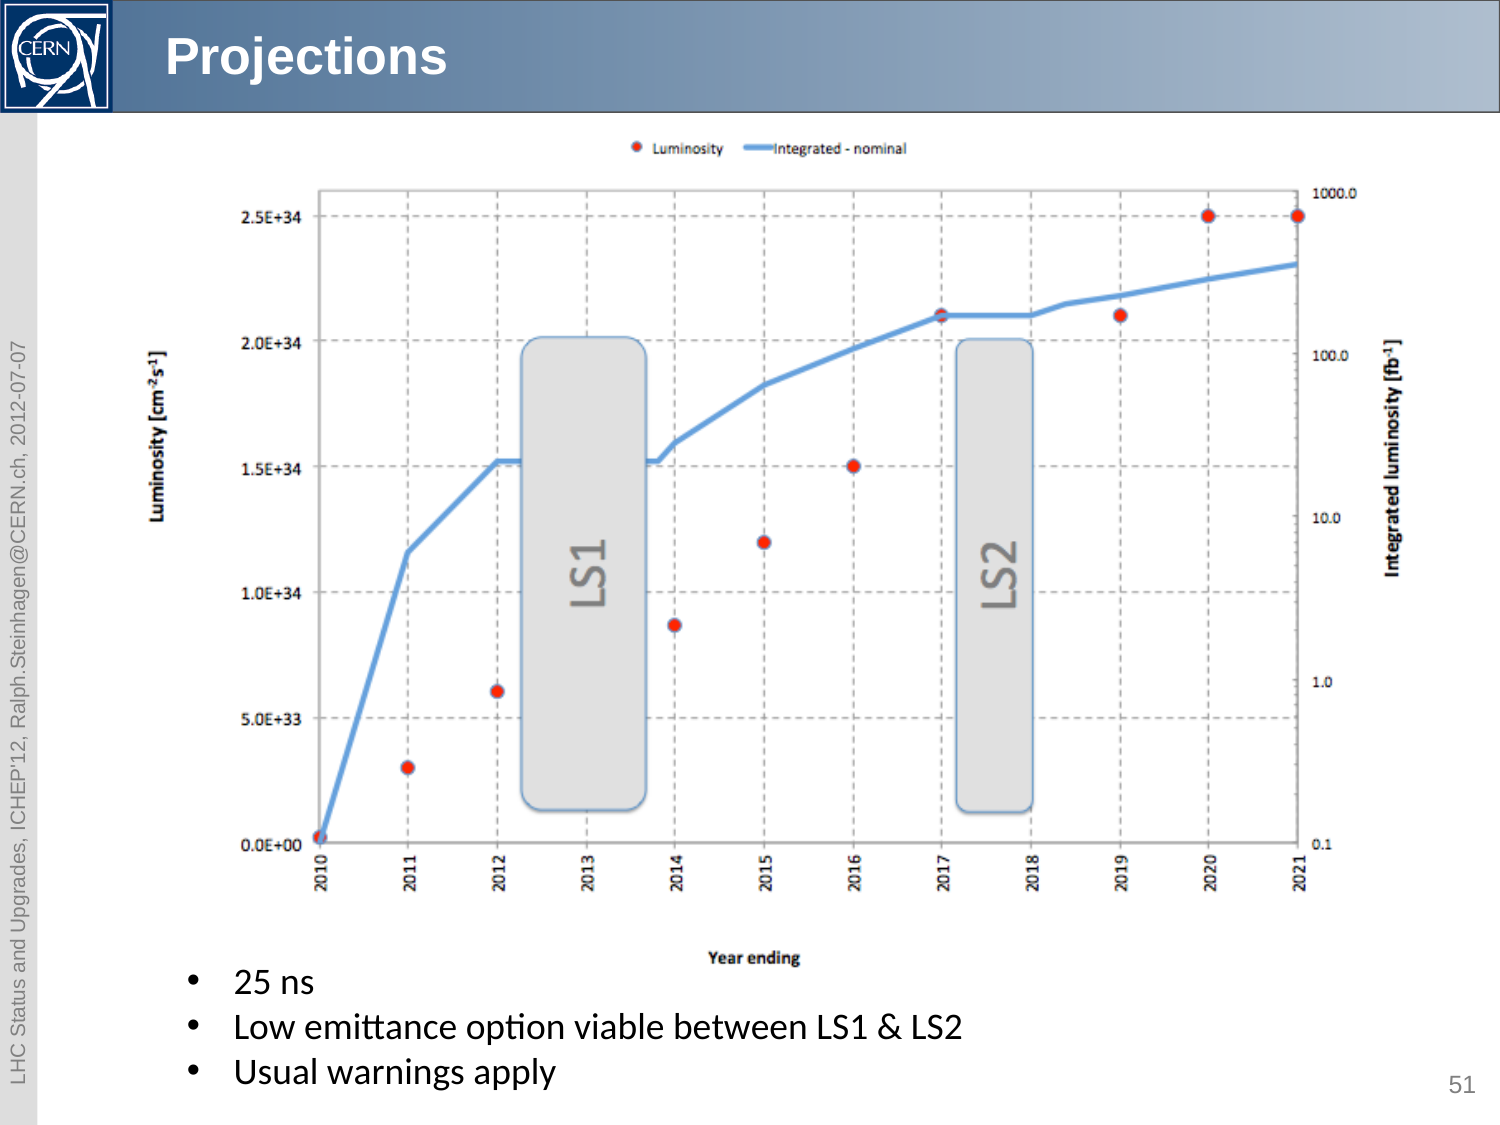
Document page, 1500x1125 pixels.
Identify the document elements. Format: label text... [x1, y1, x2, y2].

title Projections [150, 0, 1201, 113]
picture [122, 136, 1423, 976]
picture [0, 0, 113, 113]
text_box 25 ns Low emittance option viable between LS1 & LS2 Usual warnings apply [171, 949, 1312, 1100]
